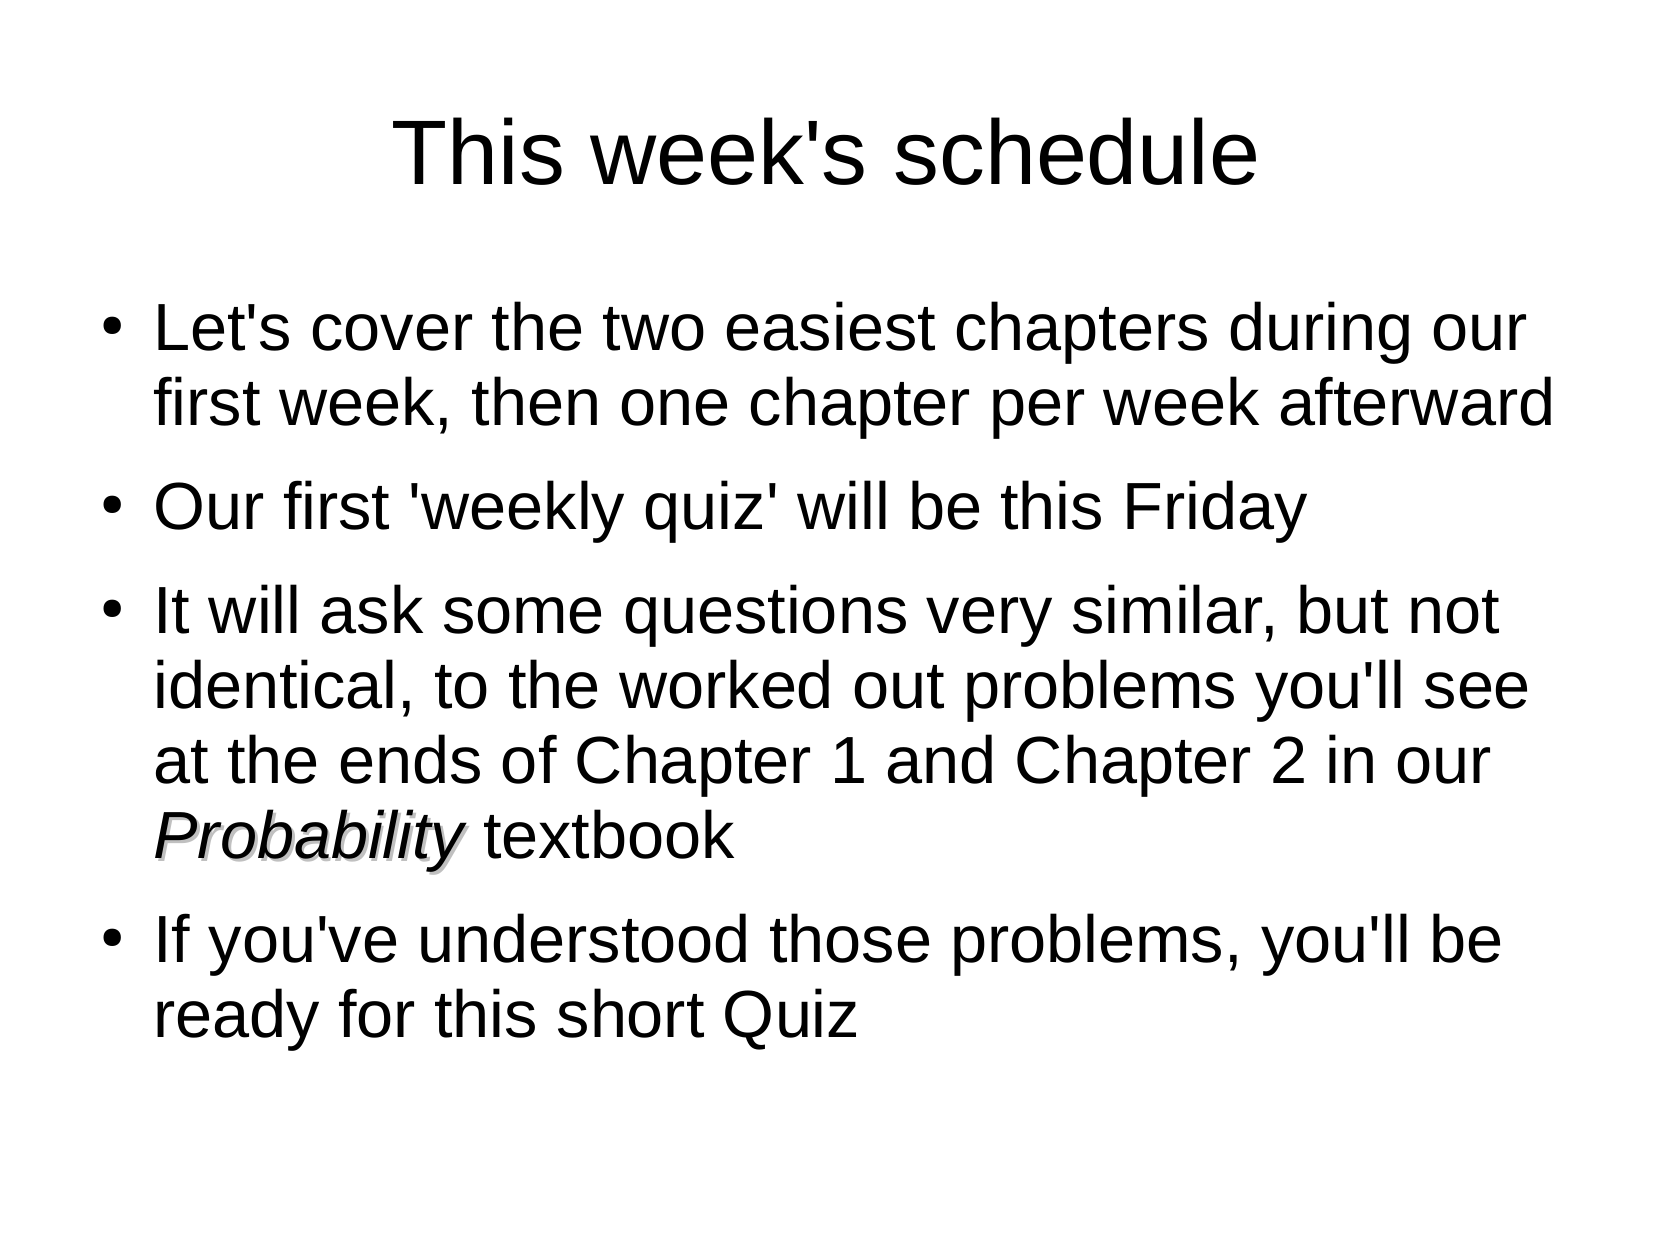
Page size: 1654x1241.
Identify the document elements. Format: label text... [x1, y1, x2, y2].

list Let's cover the two easiest chapters during our first week, then one chapter per week afterward Our first 'weekly quiz' will be this Friday It will ask some questions very similar, but not identical, to the worked out problems you'll see at the ends of Chapter 1 and Chapter 2 in our Probability textbook If you've understood those problems, you'll be ready for this short Quiz [82, 290, 1571, 1094]
title This week's schedule [82, 56, 1571, 250]
